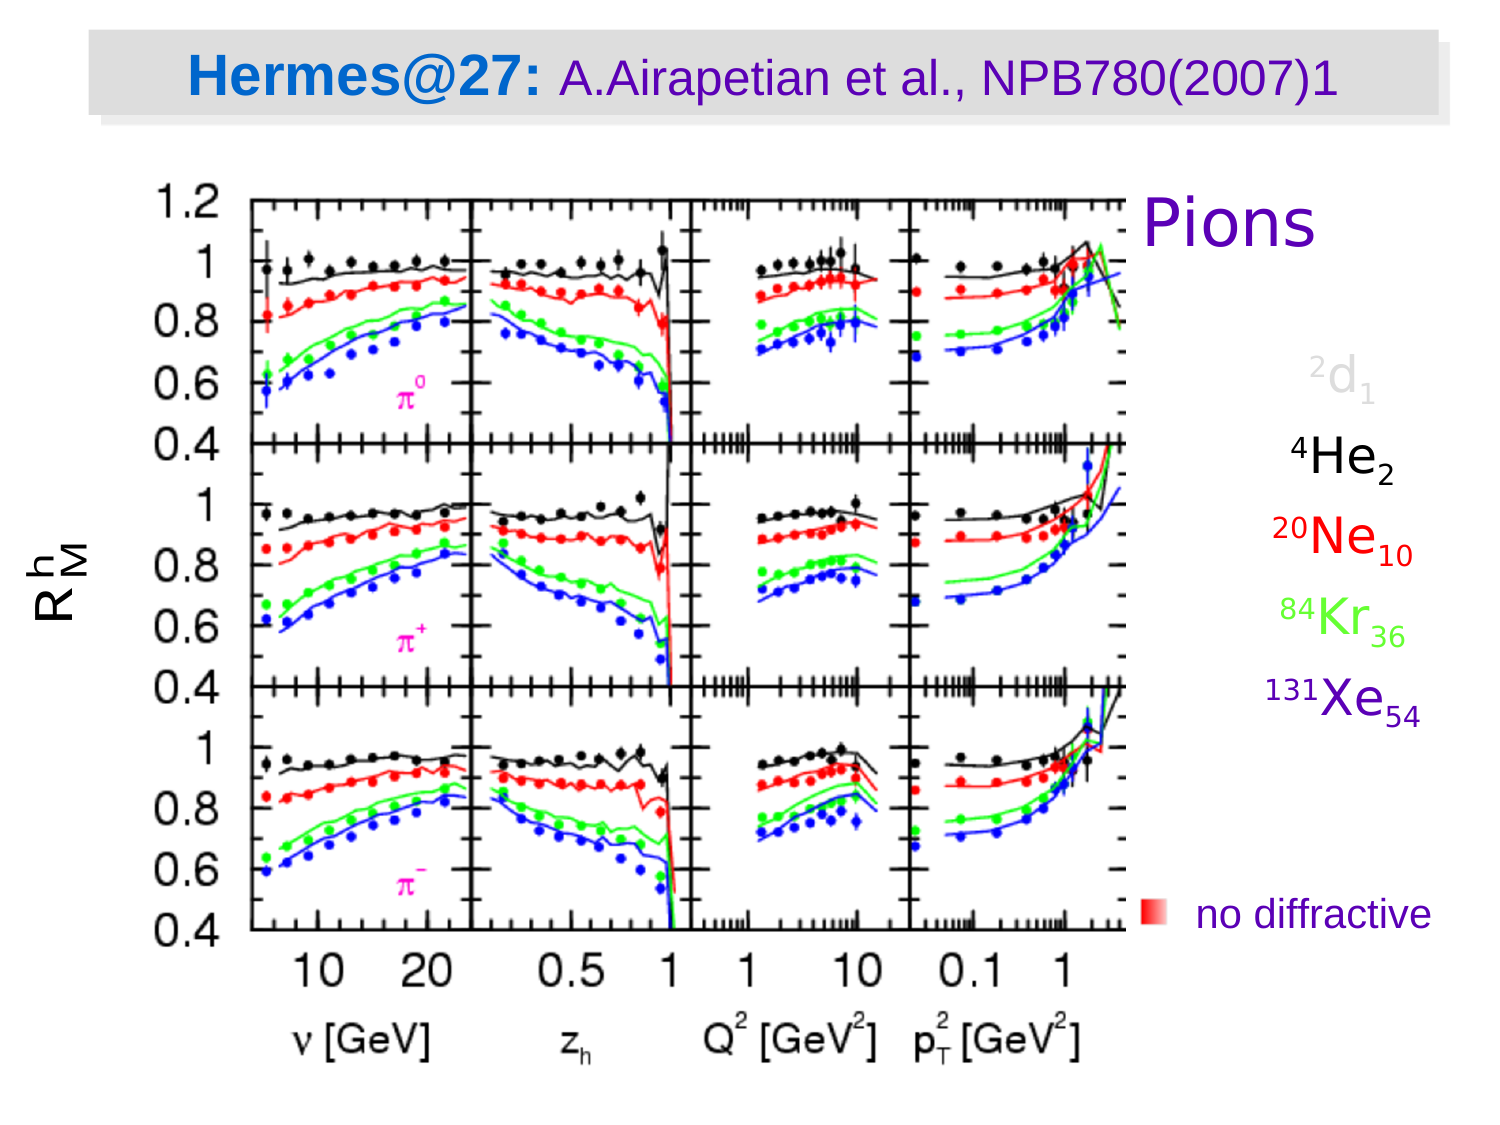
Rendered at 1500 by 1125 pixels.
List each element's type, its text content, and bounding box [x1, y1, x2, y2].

text_box no diffractive [1124, 879, 1448, 946]
text_box 2d1 4He2 20Ne10 84Kr36 131Xe54 [1227, 334, 1459, 742]
picture [23, 533, 93, 636]
text_box Pions [1126, 172, 1500, 653]
title Hermes@27: A.Airapetian et al., NPB780(2007)1 [88, 29, 1439, 115]
picture [1139, 897, 1170, 928]
picture [147, 177, 1126, 1085]
